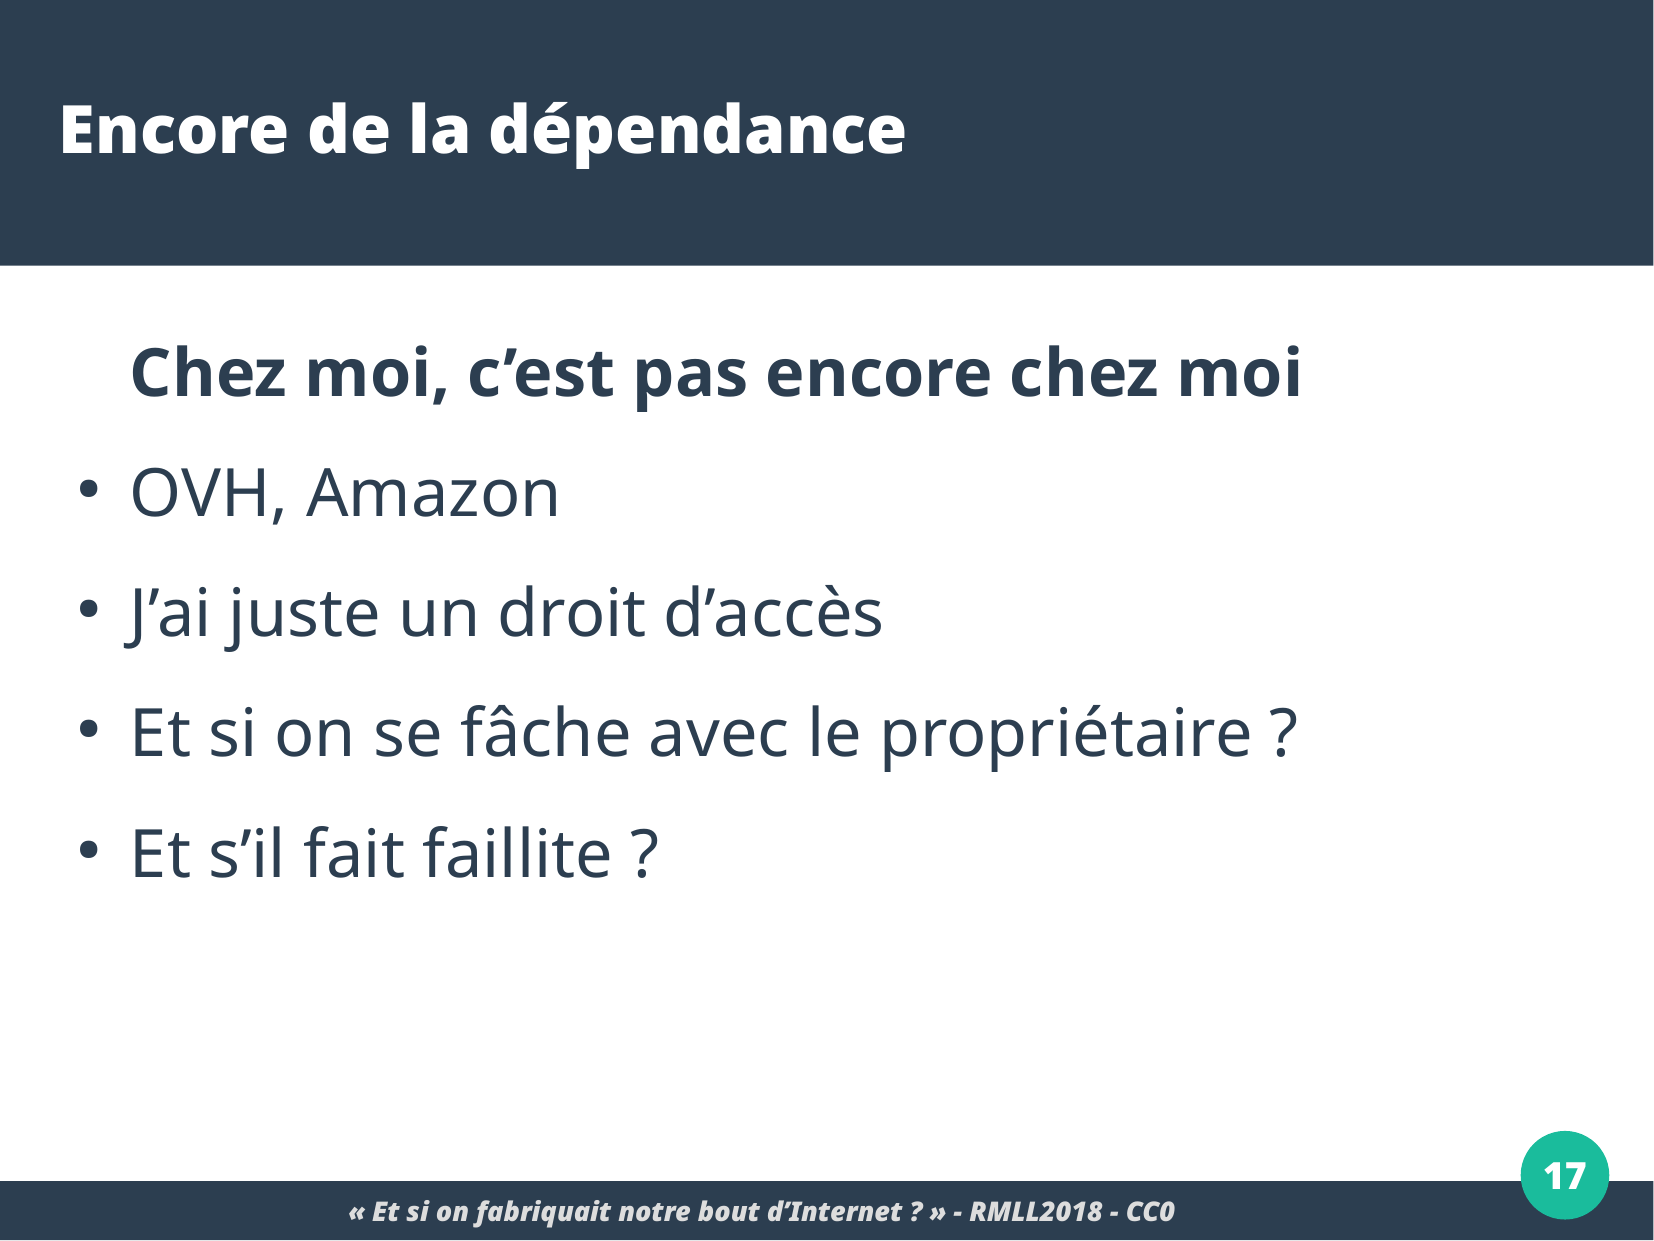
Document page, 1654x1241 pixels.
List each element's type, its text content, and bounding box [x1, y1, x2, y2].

title Encore de la dépendance [59, 49, 1595, 207]
list Chez moi, c’est pas encore chez moi OVH, Amazon J’ai juste un droit d’accès Et si on se fâche avec le propriétaire ? Et s’il fait faillite ? [59, 324, 1595, 1152]
